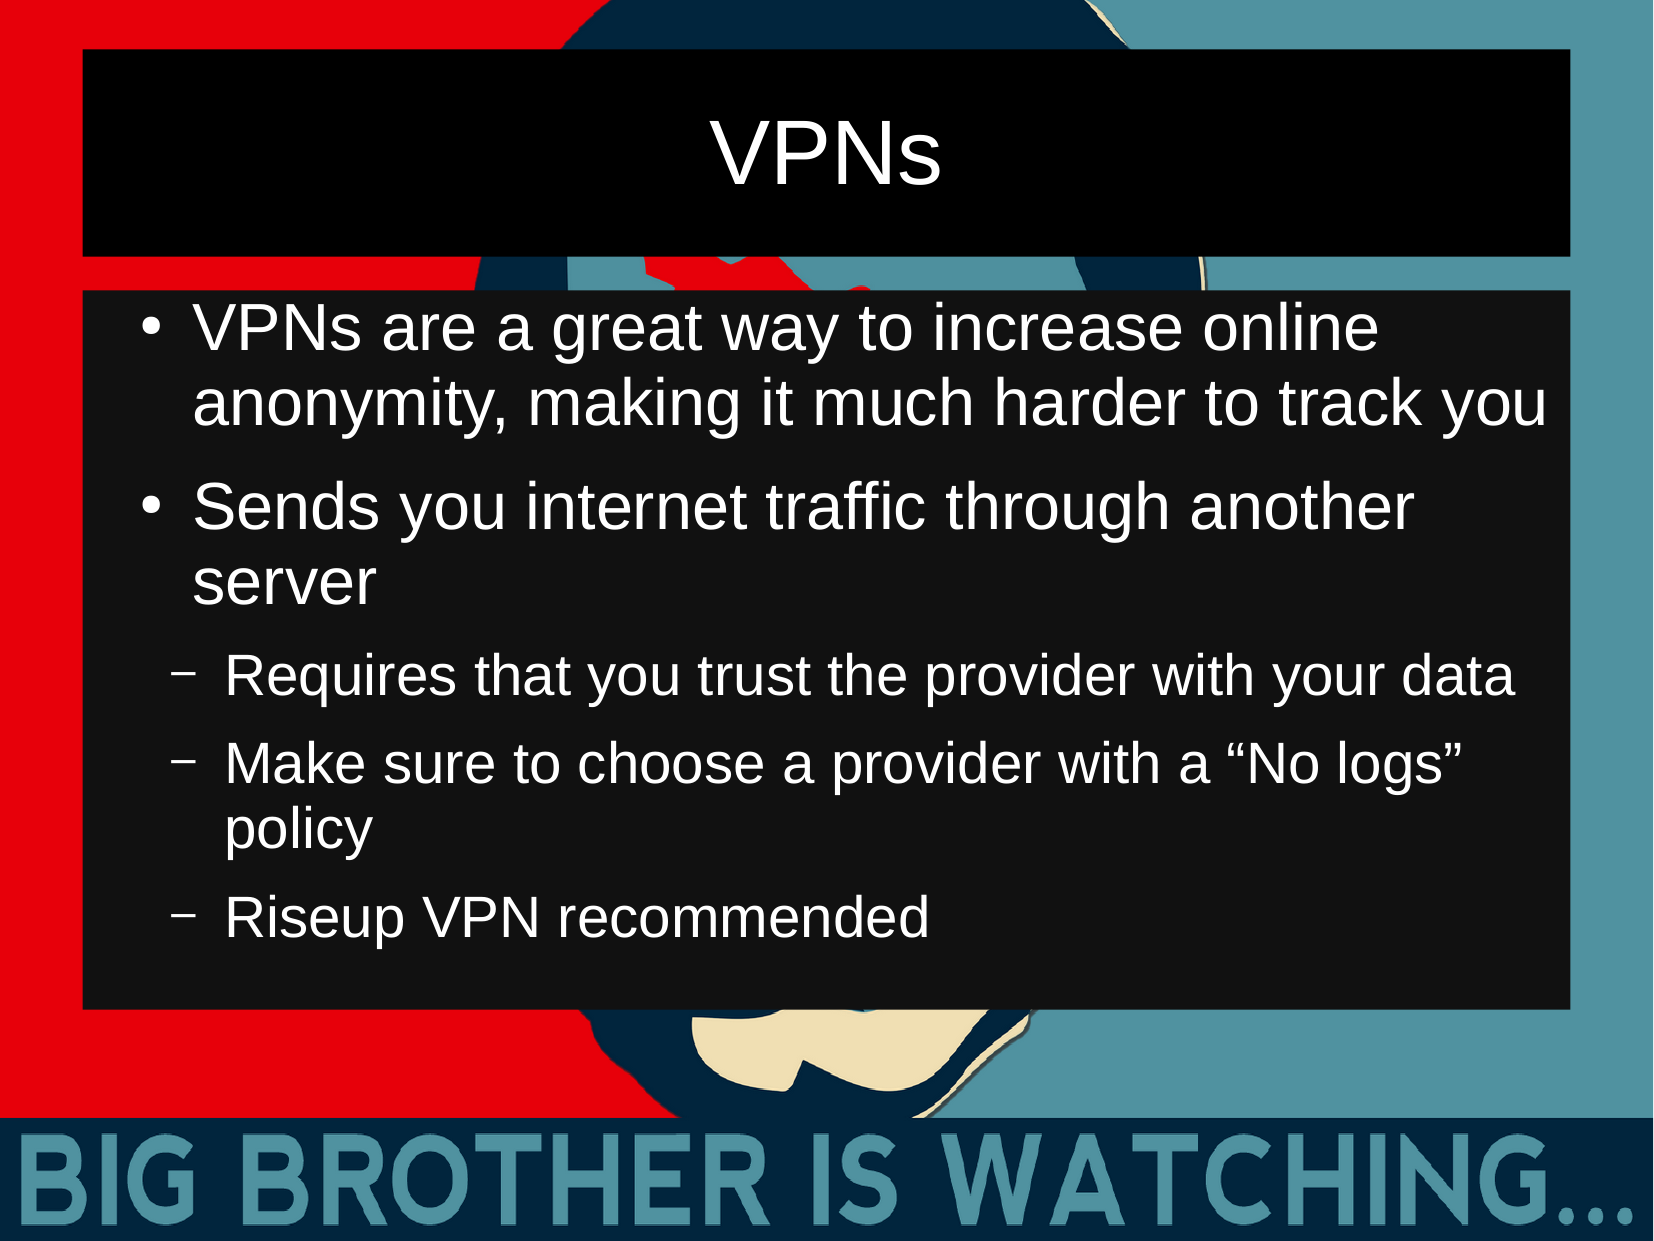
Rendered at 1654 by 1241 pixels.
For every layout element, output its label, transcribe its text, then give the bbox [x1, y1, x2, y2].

title VPNs [82, 49, 1571, 257]
list VPNs are a great way to increase online anonymity, making it much harder to track you Sends you internet traffic through another server Requires that you trust the provider with your data Make sure to choose a provider with a “No logs” policy Riseup VPN recommended [82, 290, 1571, 1010]
picture [0, 0, 1654, 1241]
